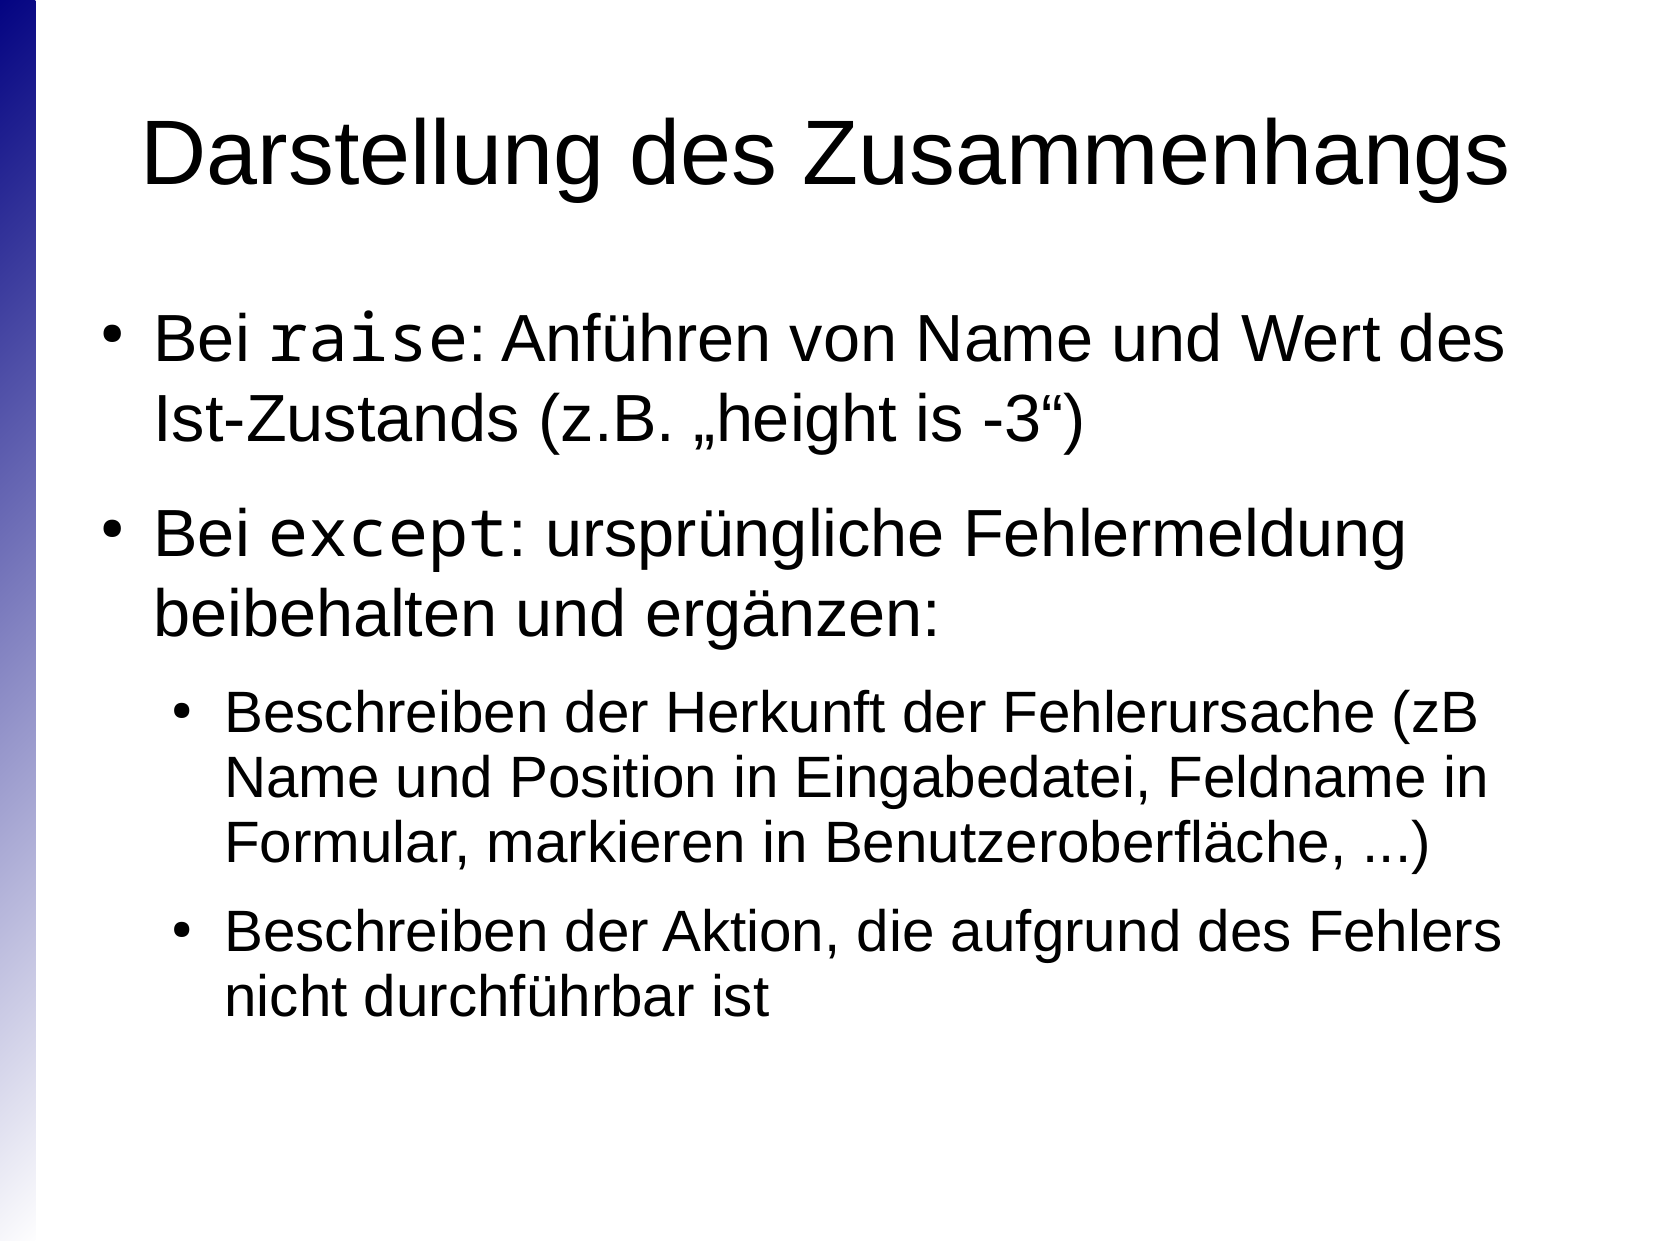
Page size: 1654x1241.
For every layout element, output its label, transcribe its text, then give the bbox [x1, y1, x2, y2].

list Bei raise: Anführen von Name und Wert des Ist-Zustands (z.B. „height is -3“) Bei except: ursprüngliche Fehlermeldung beibehalten und ergänzen: Beschreiben der Herkunft der Fehlerursache (zB Name und Position in Eingabedatei, Feldname in Formular, markieren in Benutzeroberfläche, ...) Beschreiben der Aktion, die aufgrund des Fehlers nicht durchführbar ist [82, 290, 1571, 1109]
title Darstellung des Zusammenhangs [82, 49, 1571, 257]
